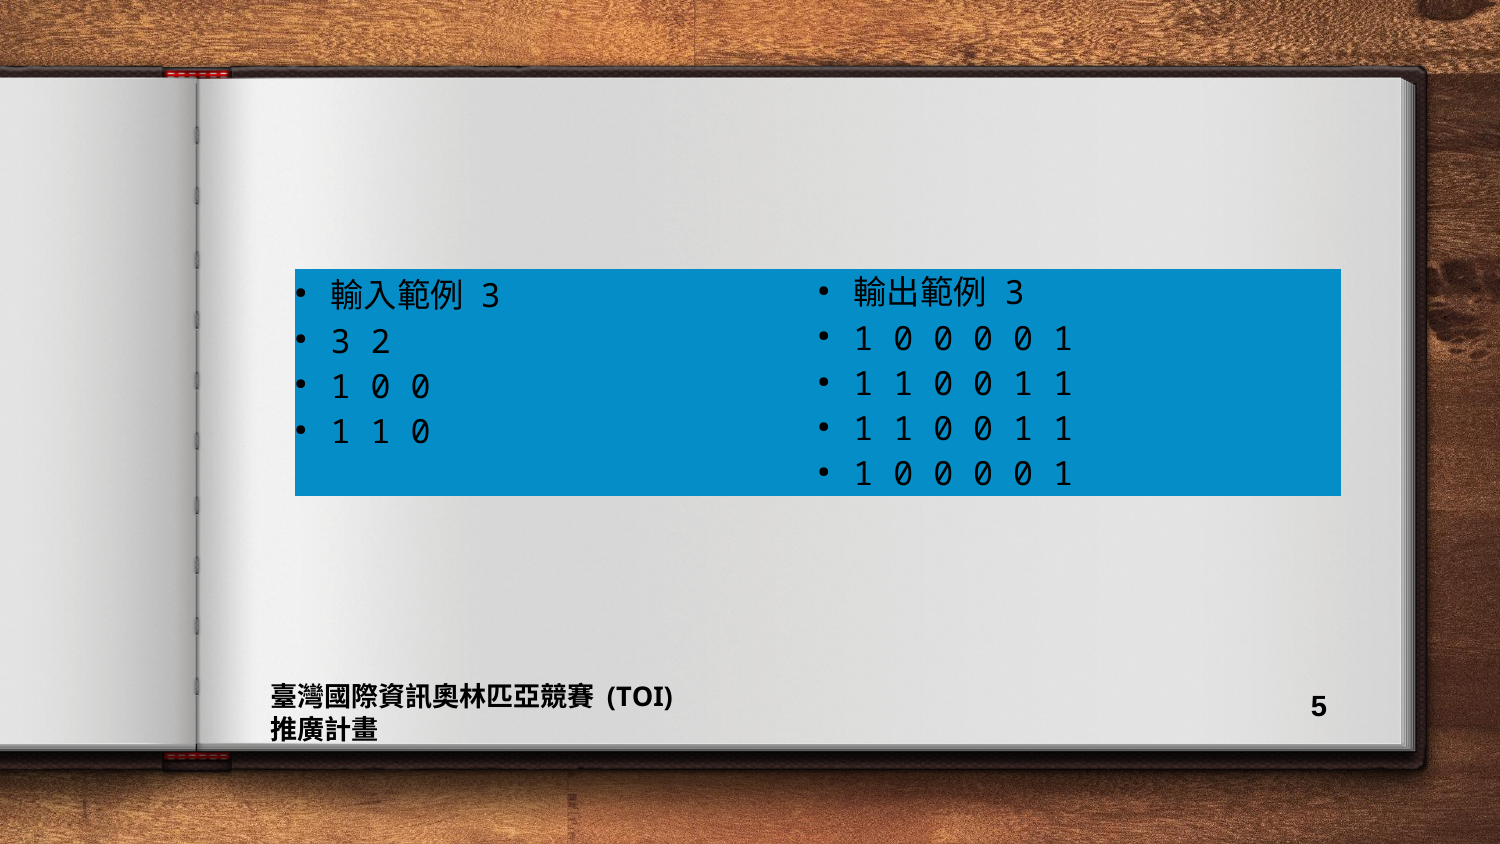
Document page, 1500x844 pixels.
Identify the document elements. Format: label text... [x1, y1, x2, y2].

table_header 輸入範例 3 3 2 1 0 0 1 1 0 [295, 269, 818, 496]
table_header 輸出範例 3 1 0 0 0 0 1 1 1 0 0 1 1 1 1 0 0 1 1 1 0 0 0 0 1 [818, 269, 1341, 496]
text_box 5 [1295, 672, 1386, 737]
